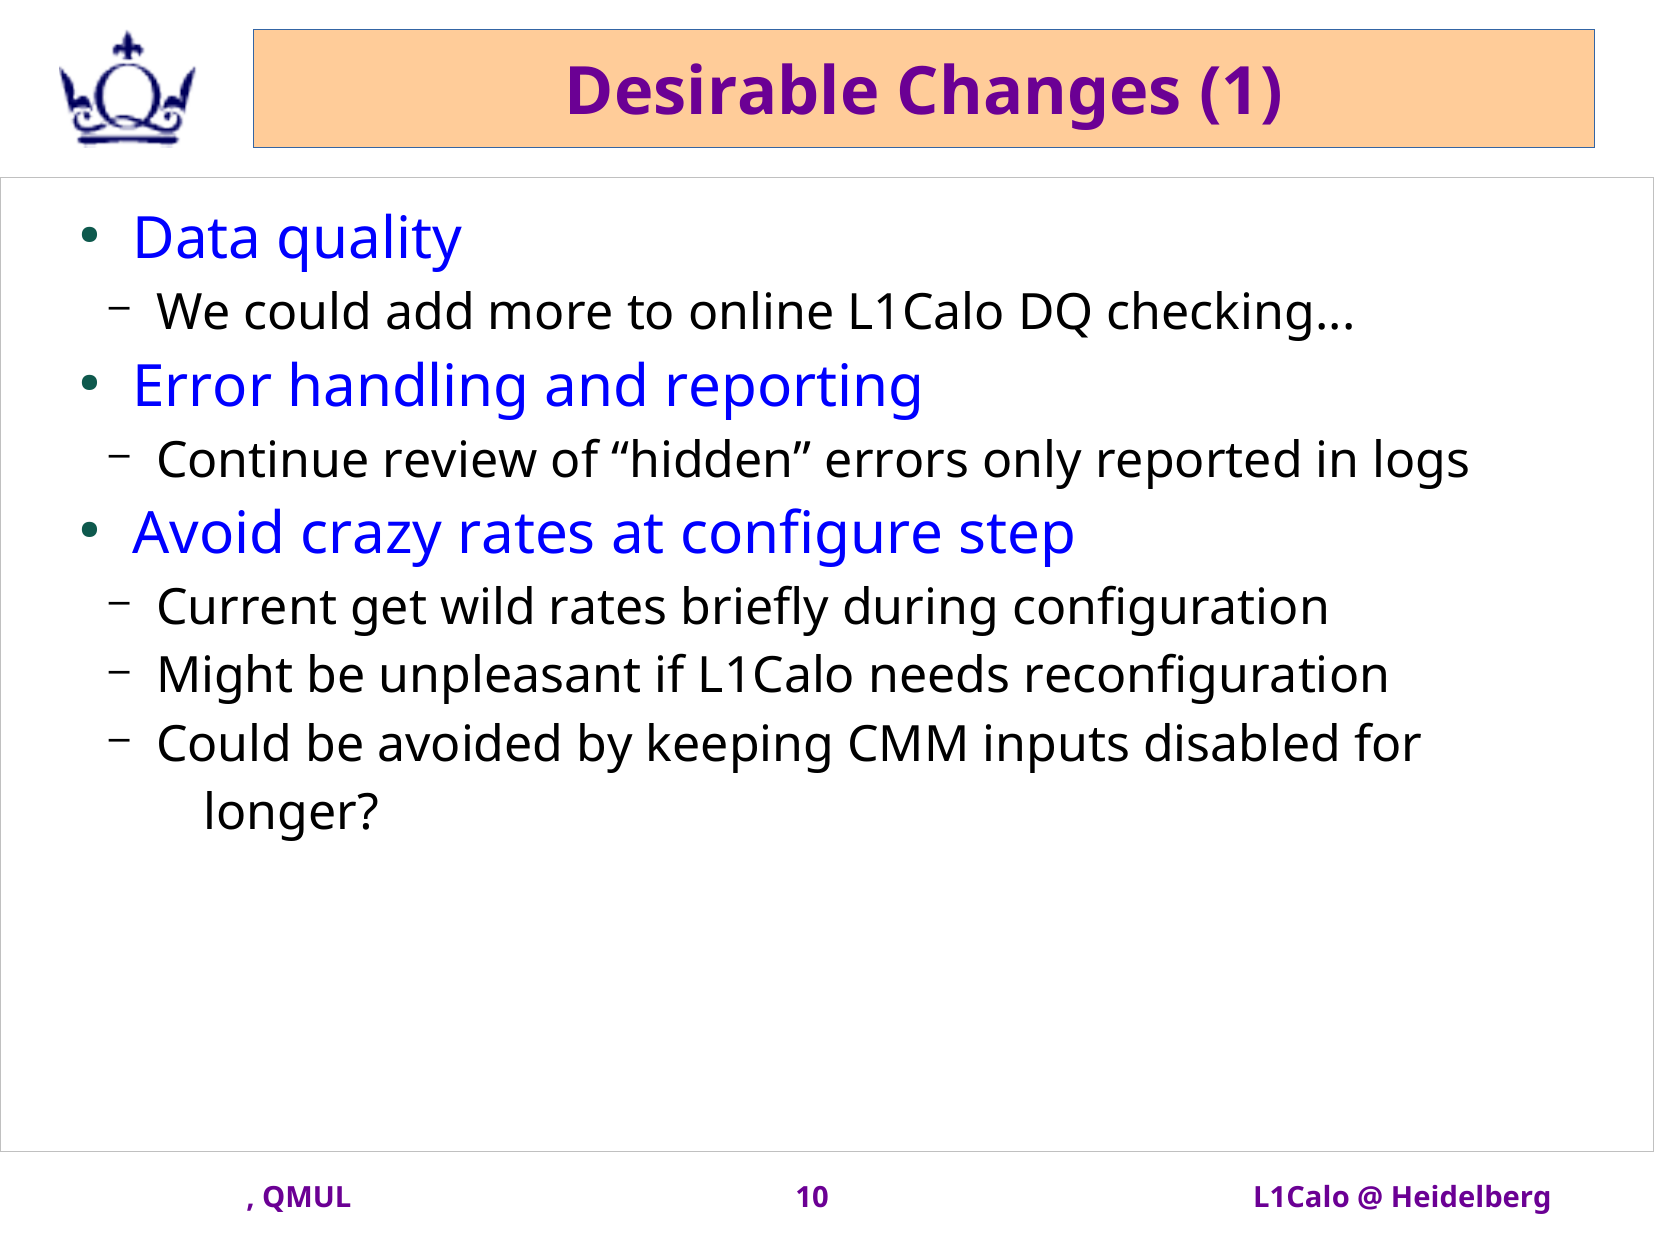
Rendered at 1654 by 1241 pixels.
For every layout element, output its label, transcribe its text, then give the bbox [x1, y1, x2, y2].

title Desirable Changes (1) [253, 29, 1595, 148]
list Data quality We could add more to online L1Calo DQ checking... Error handling and reporting Continue review of “hidden” errors only reported in logs Avoid crazy rates at configure step Current get wild rates briefly during configuration Might be unpleasant if L1Calo needs reconfiguration Could be avoided by keeping CMM inputs disabled for longer? [61, 196, 1605, 1117]
picture [59, 29, 200, 148]
